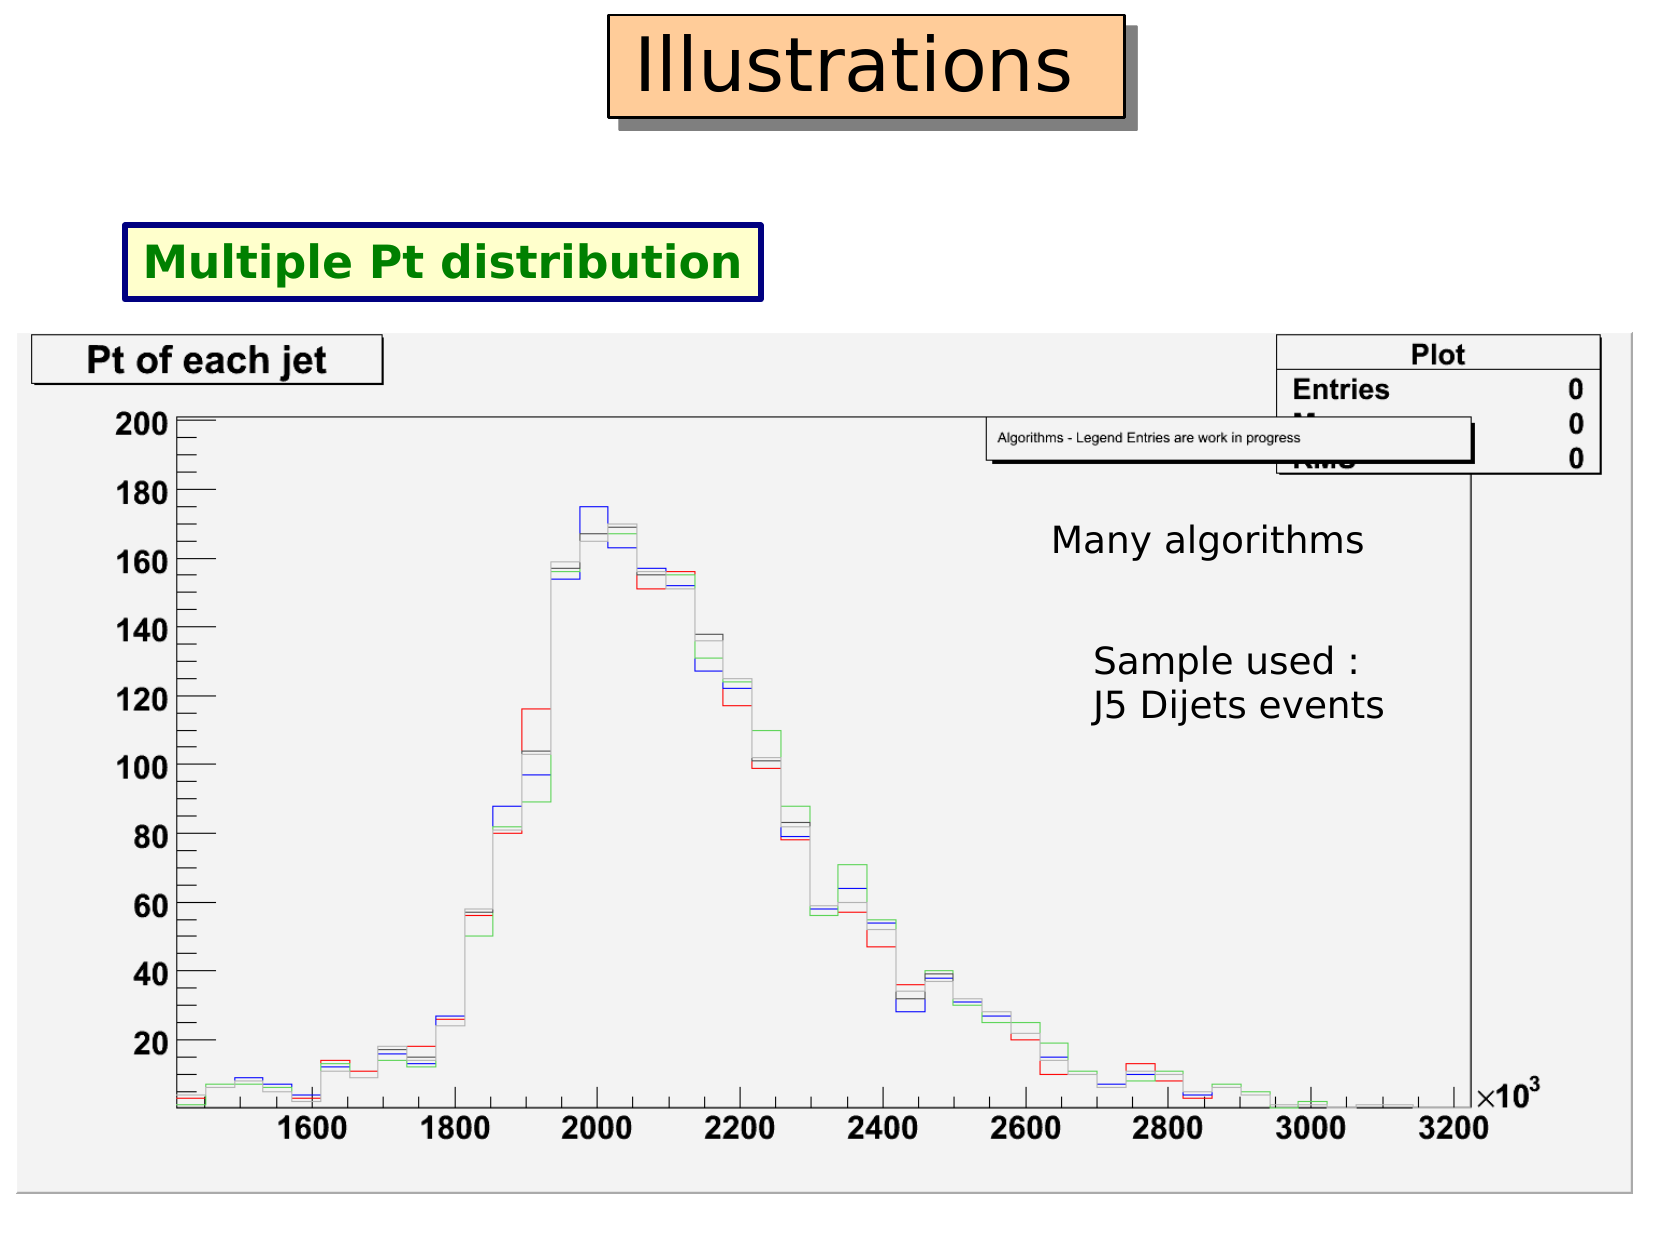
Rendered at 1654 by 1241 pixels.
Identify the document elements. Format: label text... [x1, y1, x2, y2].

text_box Illustrations [608, 15, 1125, 118]
text_box Many algorithms [1036, 511, 1380, 570]
text_box Multiple Pt distribution [124, 225, 761, 300]
text_box Sample used : J5 Dijets events [1078, 632, 1401, 735]
picture [15, 331, 1633, 1194]
